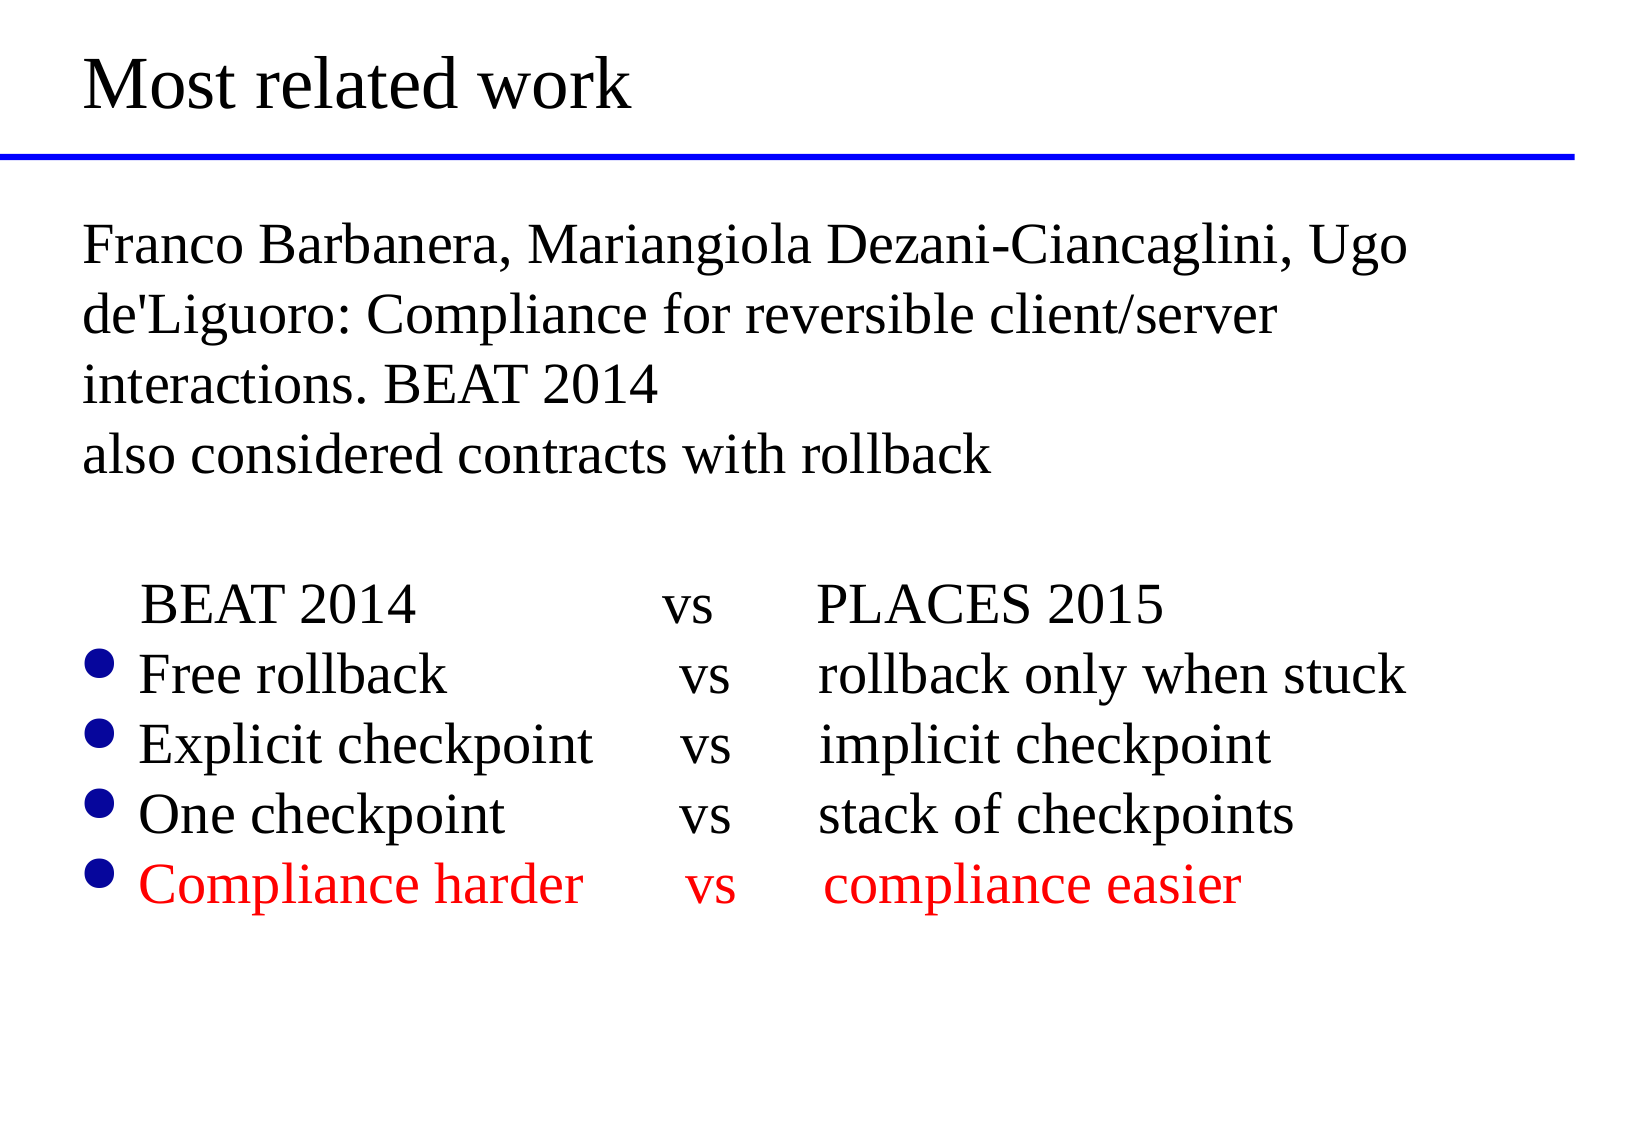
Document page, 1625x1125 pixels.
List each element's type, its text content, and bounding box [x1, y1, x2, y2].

text_box Most related work [67, 27, 1544, 131]
text_box Franco Barbanera, Mariangiola Dezani-Ciancaglini, Ugo de'Liguoro: Compliance for reversible client/server interactions. BEAT 2014 also considered contracts with rollback BEAT 2014 vs PLACES 2015 Free rollback vs rollback only when stuck Explicit checkpoint vs implicit checkpoint One checkpoint vs stack of checkpoints Compliance harder vs compliance easier [67, 198, 1478, 1061]
